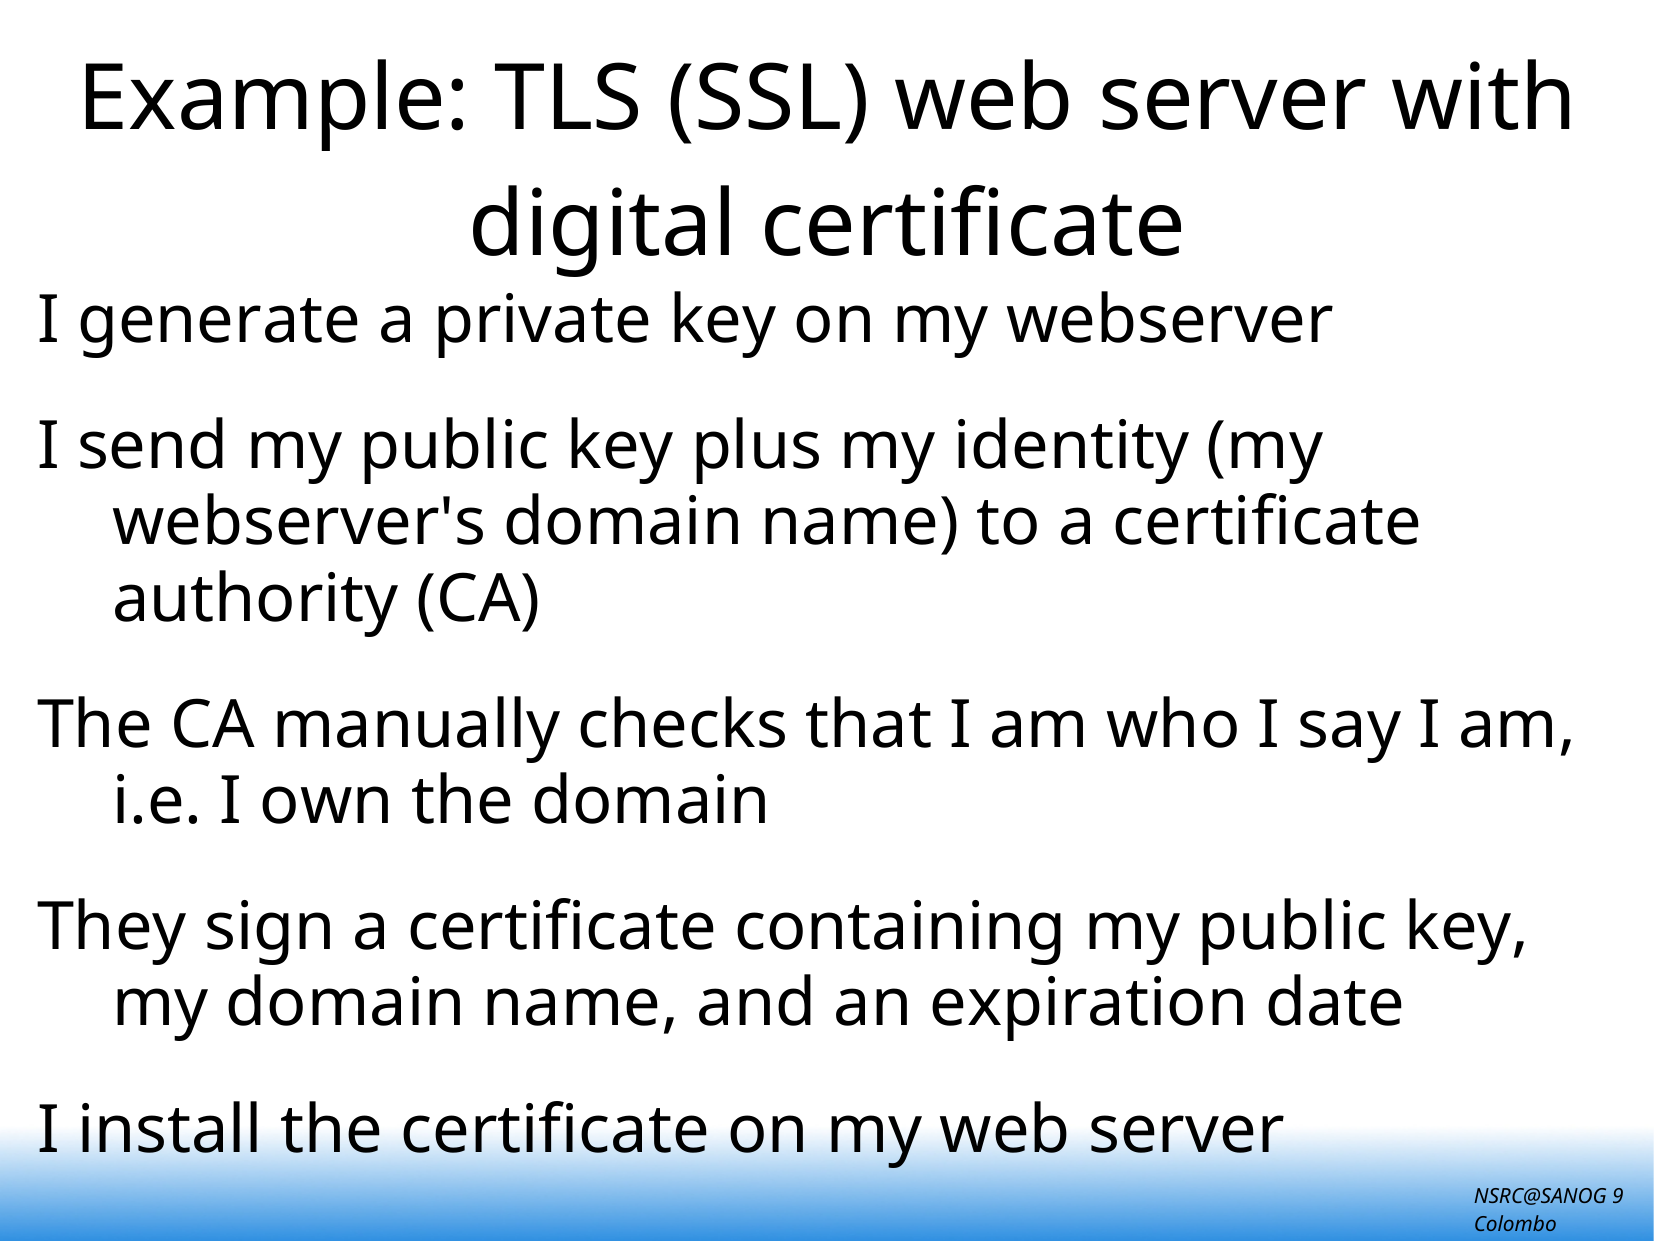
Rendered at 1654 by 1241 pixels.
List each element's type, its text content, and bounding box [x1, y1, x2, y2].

picture [0, 1124, 1654, 1241]
title Example: TLS (SSL) web server with digital certificate [41, 32, 1616, 264]
list I generate a private key on my webserver I send my public key plus my identity (my webserver's domain name) to a certificate authority (CA) The CA manually checks that I am who I say I am, i.e. I own the domain They sign a certificate containing my public key, my domain name, and an expiration date I install the certificate on my web server [37, 281, 1645, 1203]
